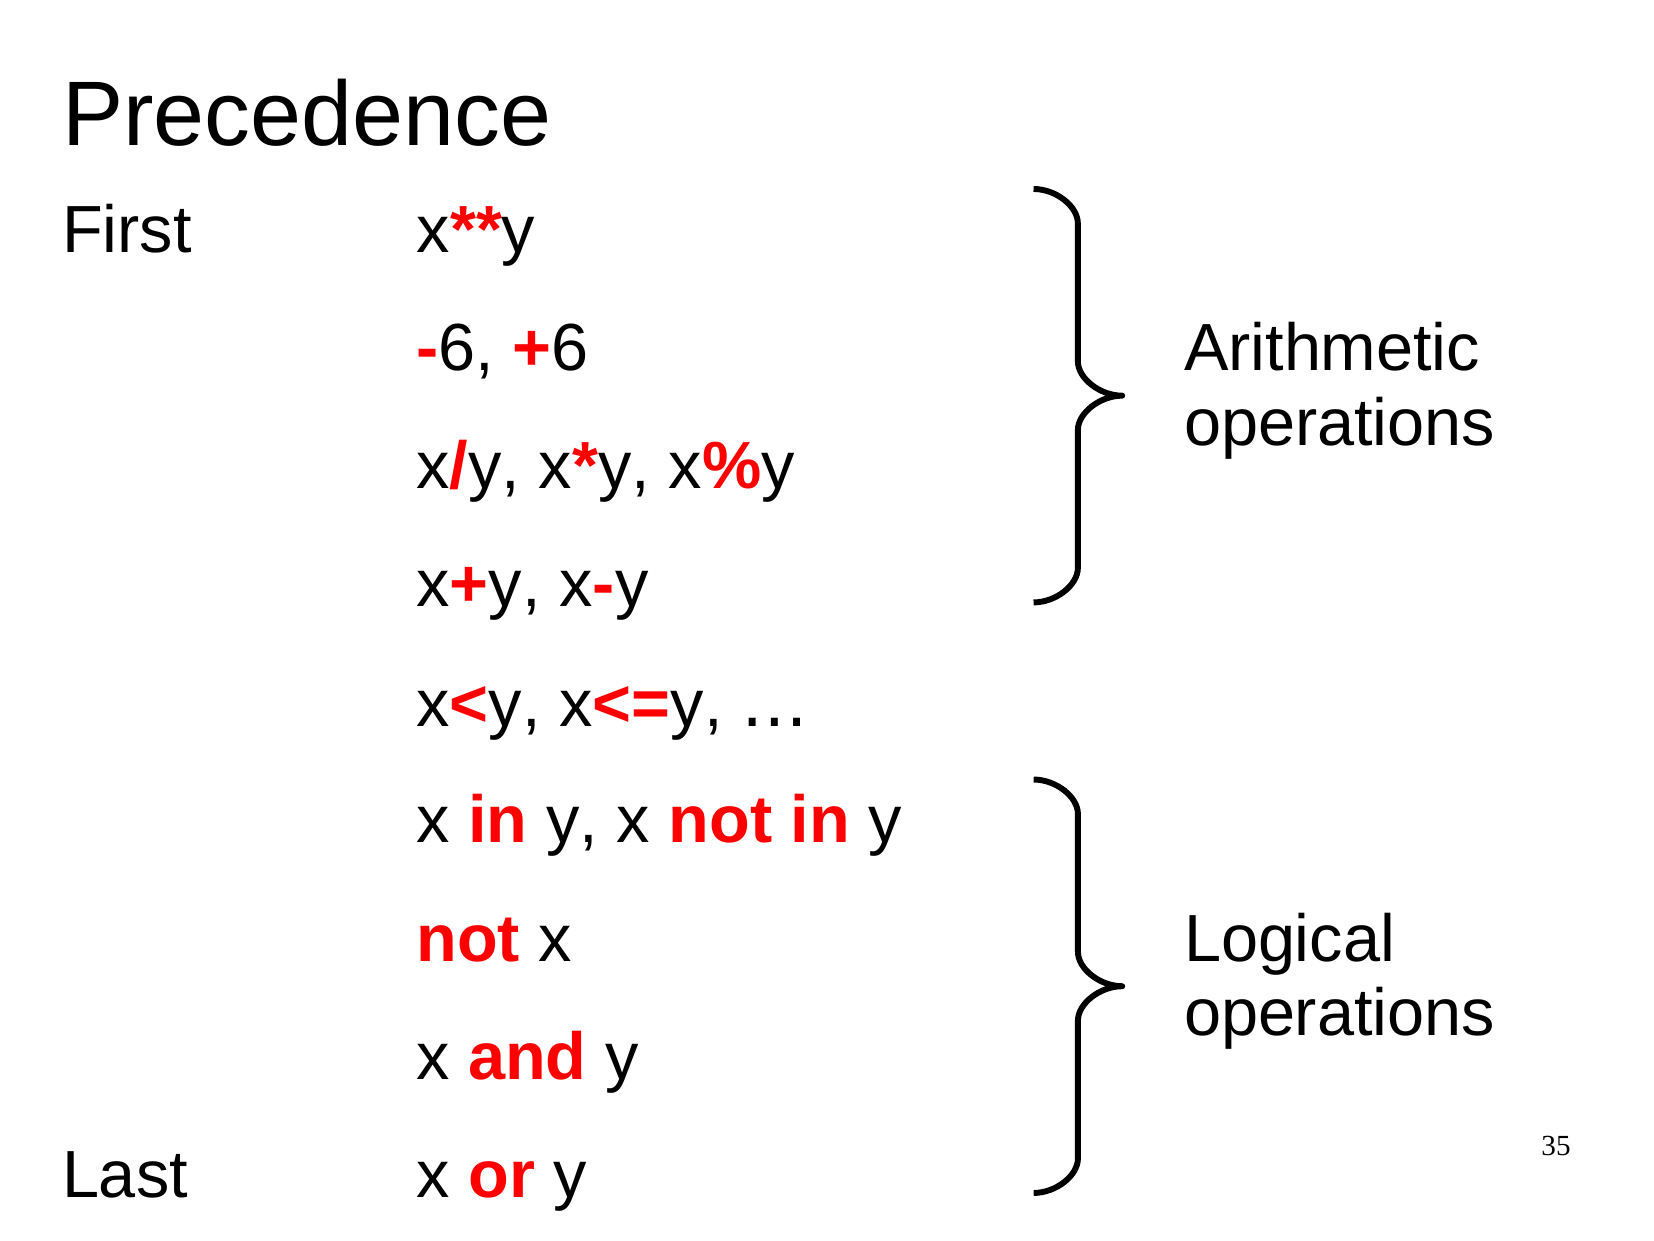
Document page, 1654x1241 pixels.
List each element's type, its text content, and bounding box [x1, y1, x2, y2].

text_box Precedence [59, 59, 556, 168]
text_box First [59, 188, 195, 270]
text_box x/y, x*y, x%y [413, 425, 799, 506]
text_box x<y, x<=y, … [413, 661, 812, 746]
text_box x and y [413, 1015, 643, 1097]
text_box Arithmetic operations [1181, 307, 1499, 463]
text_box x+y, x-y [413, 543, 652, 625]
text_box not x [413, 897, 576, 979]
text_box x or y [413, 1133, 591, 1215]
text_box x**y [413, 188, 539, 270]
text_box Last [59, 1133, 192, 1215]
text_box x in y, x not in y [413, 779, 906, 861]
text_box -6, +6 [413, 307, 592, 388]
text_box Logical operations [1181, 897, 1499, 1054]
